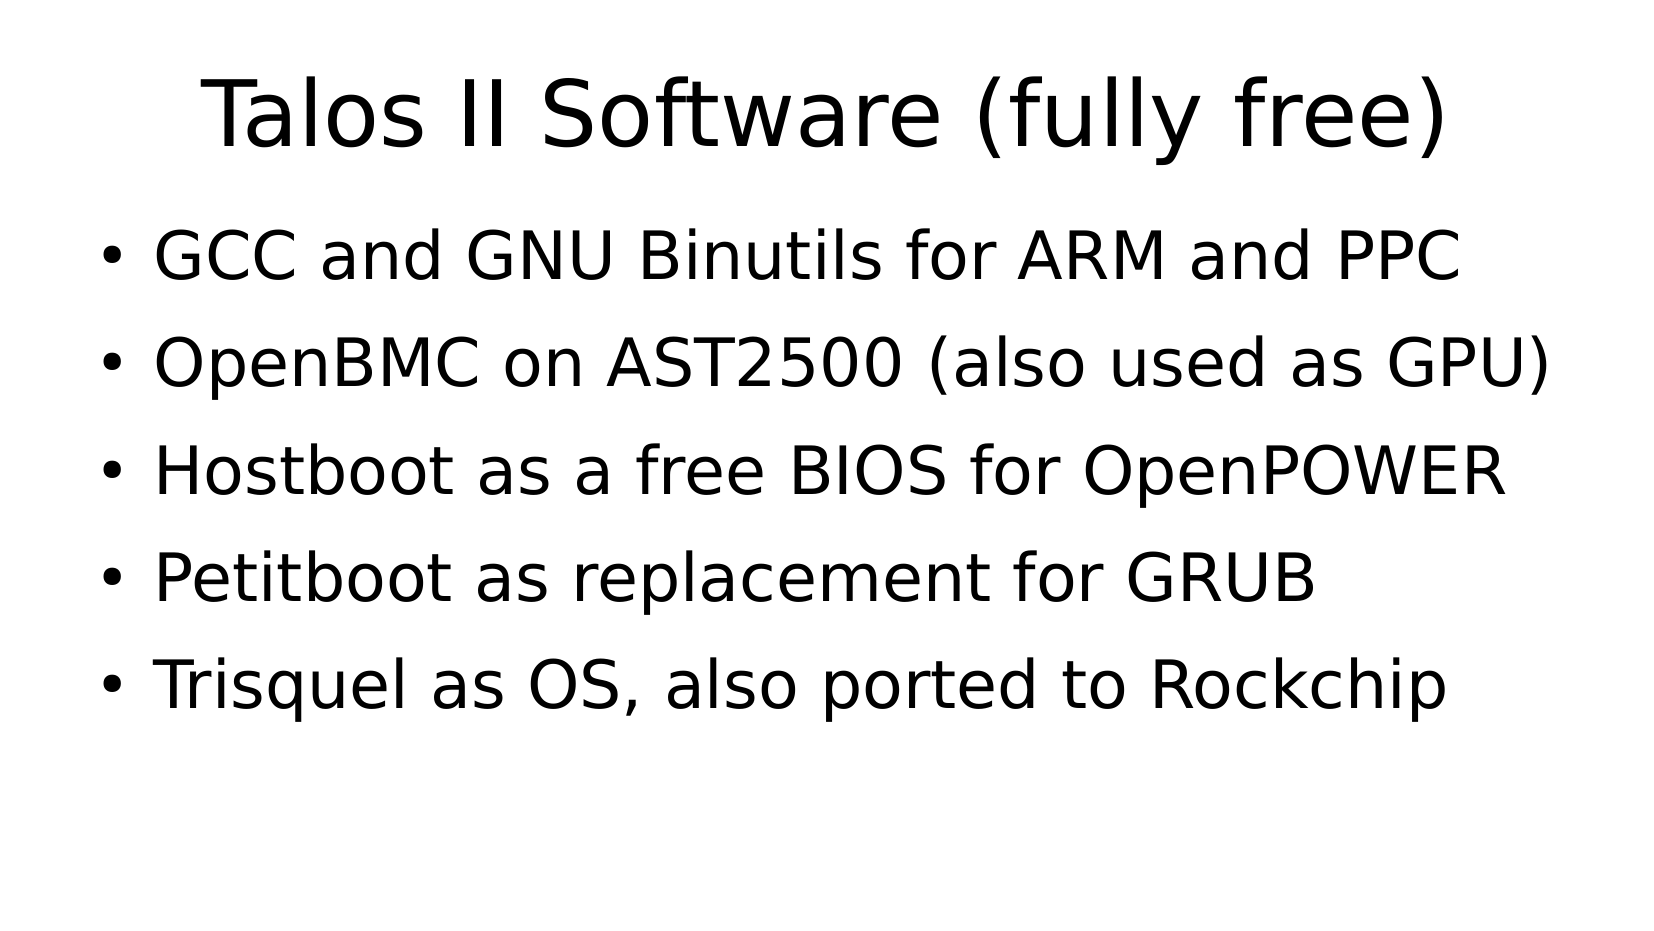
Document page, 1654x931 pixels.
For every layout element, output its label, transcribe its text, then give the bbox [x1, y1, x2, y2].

title Talos II Software (fully free) [82, 37, 1571, 193]
list GCC and GNU Binutils for ARM and PPC OpenBMC on AST2500 (also used as GPU) Hostboot as a free BIOS for OpenPOWER Petitboot as replacement for GRUB Trisquel as OS, also ported to Rockchip [82, 217, 1571, 758]
